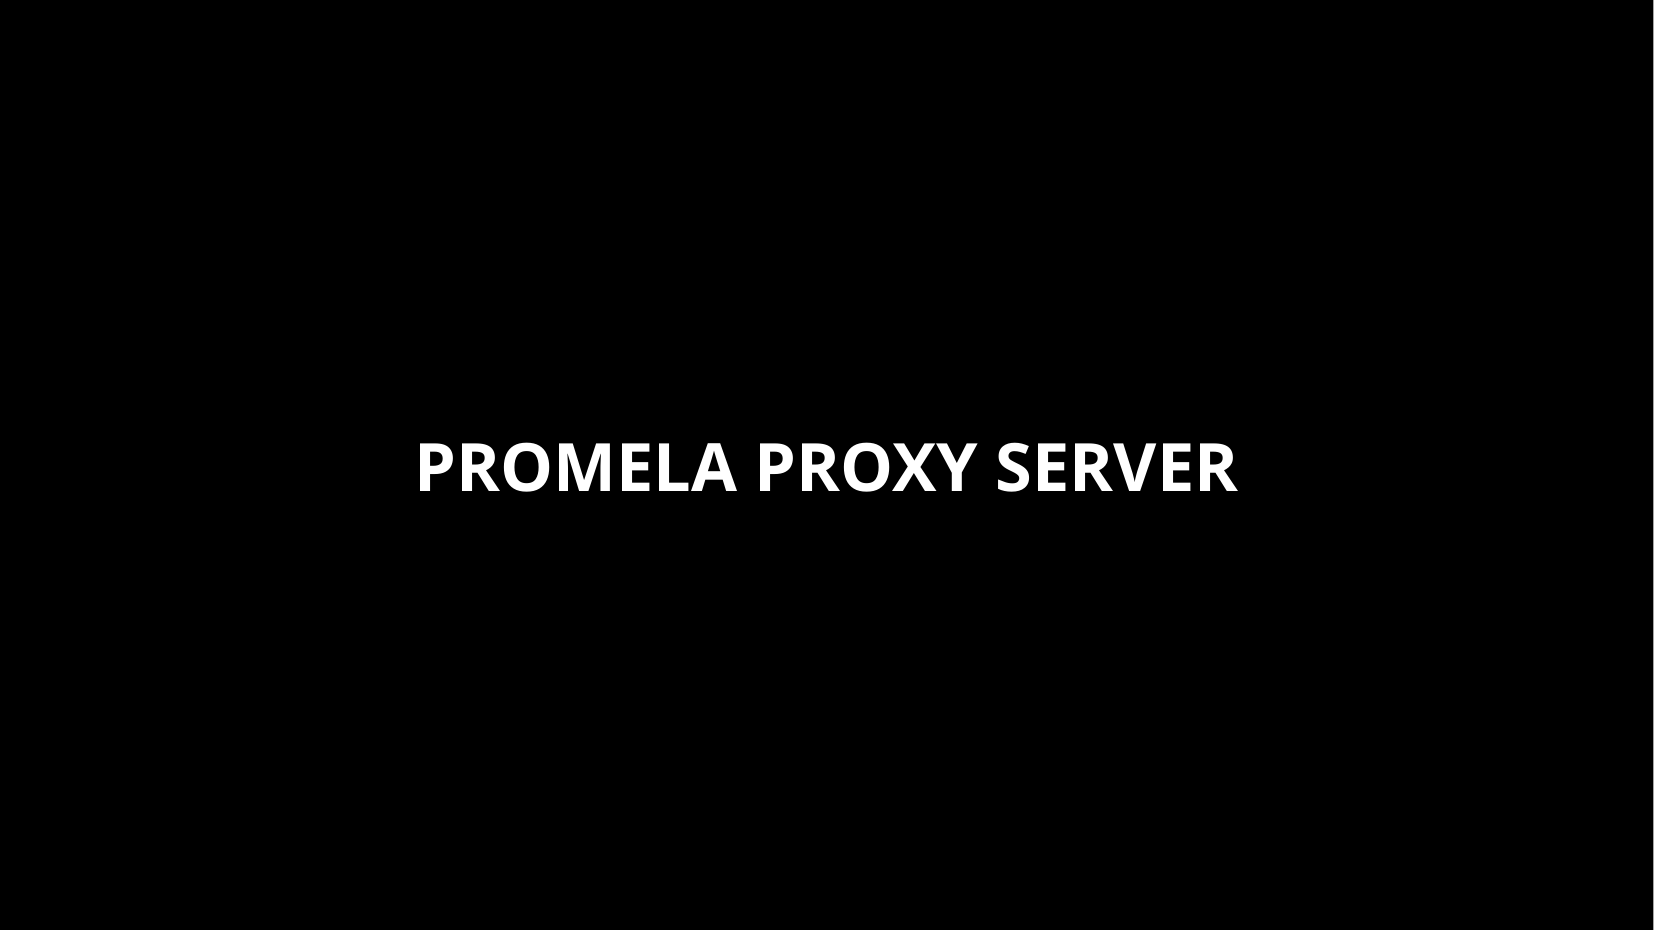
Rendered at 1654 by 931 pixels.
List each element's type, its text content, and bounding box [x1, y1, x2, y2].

title PROMELA PROXY SERVER [82, 384, 1571, 547]
